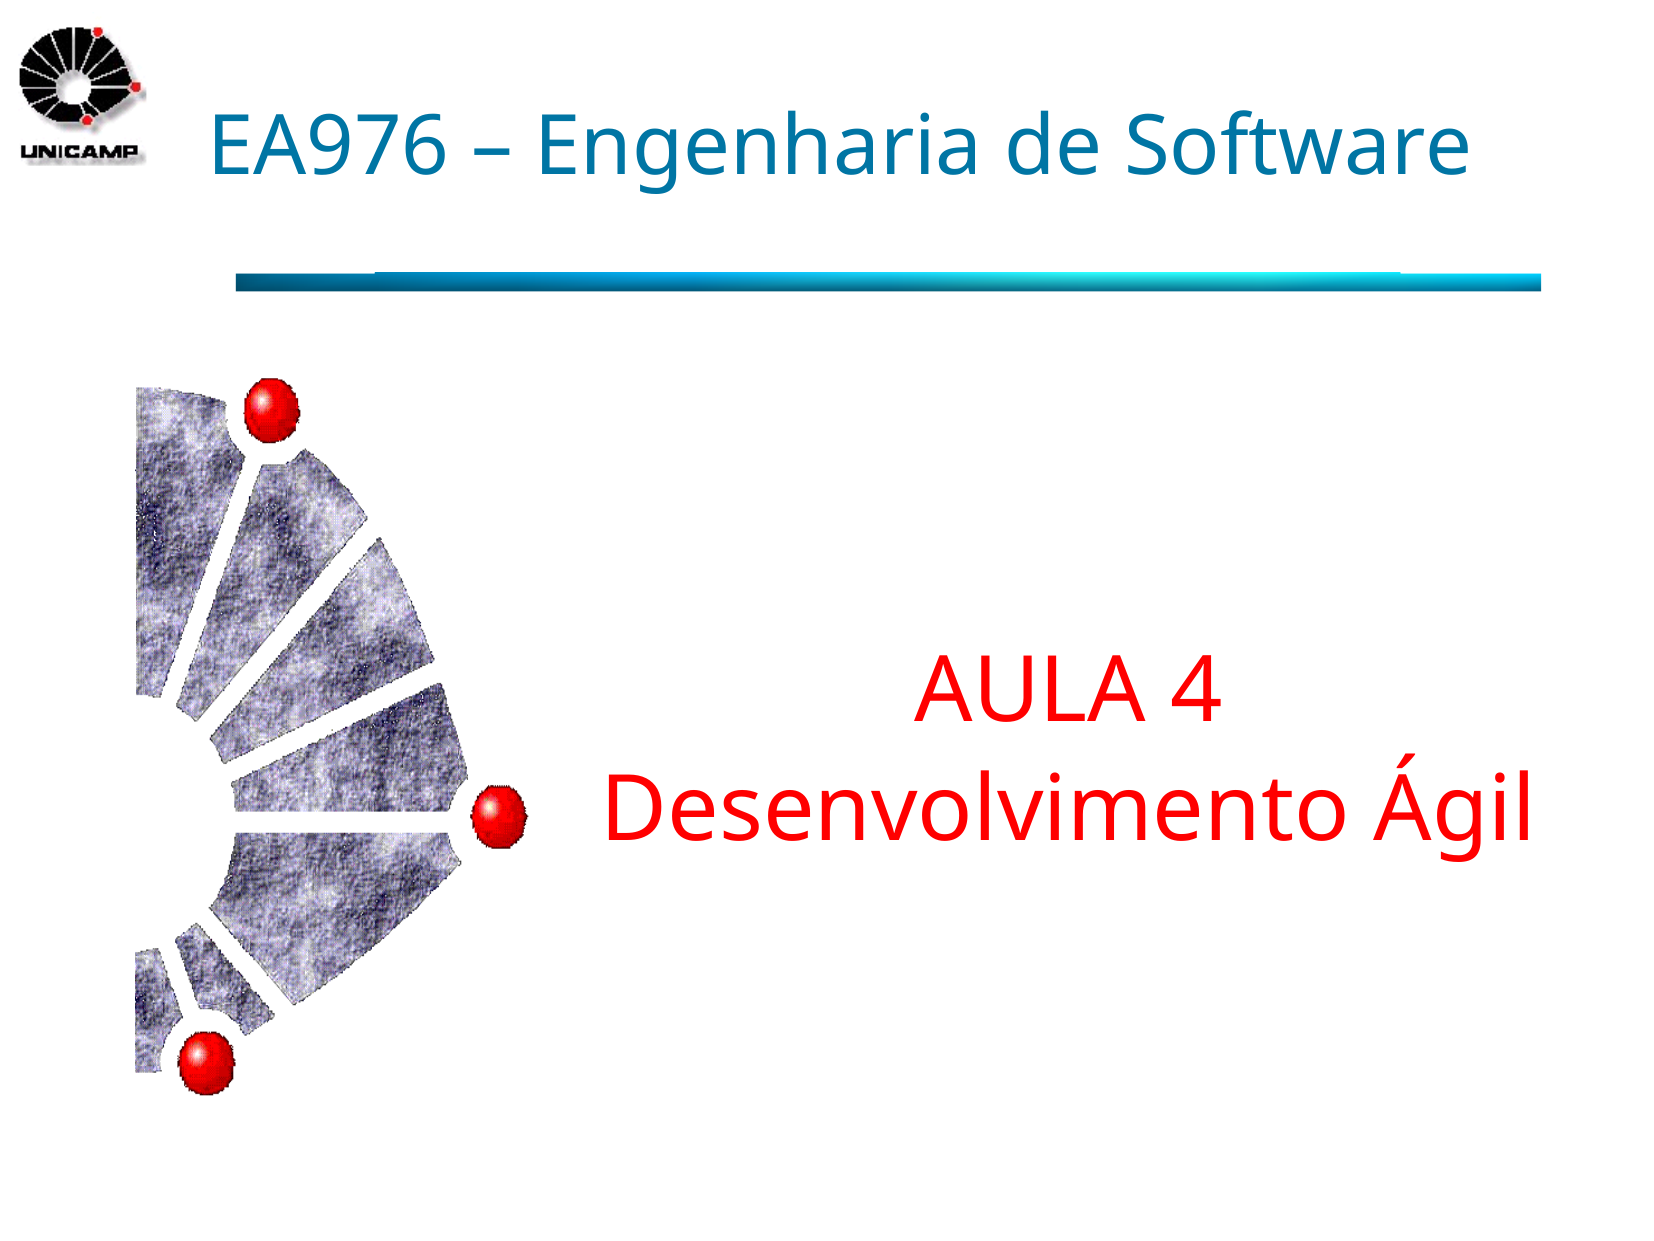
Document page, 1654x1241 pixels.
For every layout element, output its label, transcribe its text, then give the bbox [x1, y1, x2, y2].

title EA976 – Engenharia de Software [61, 35, 1620, 250]
picture [125, 272, 1654, 295]
chart [135, 324, 562, 1112]
subtitle AULA 4 Desenvolvimento Ágil [561, 308, 1541, 1182]
